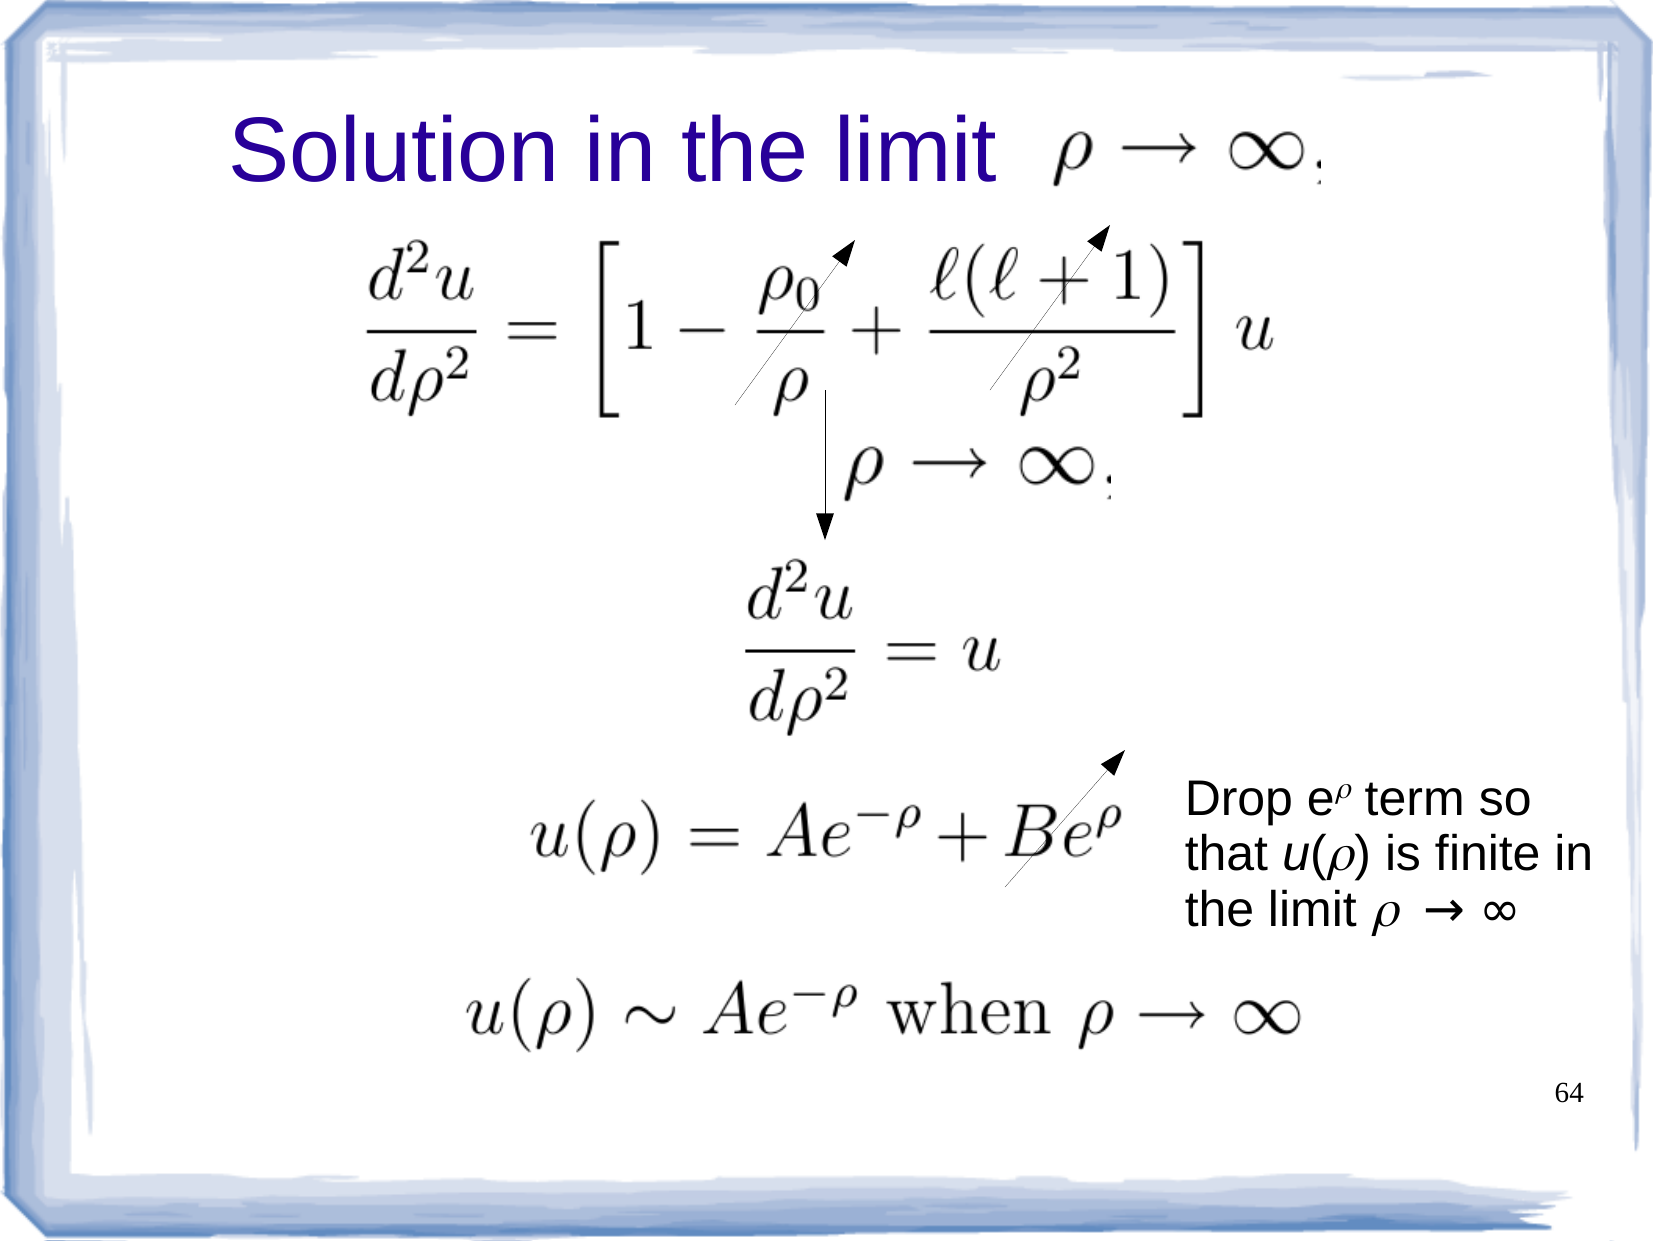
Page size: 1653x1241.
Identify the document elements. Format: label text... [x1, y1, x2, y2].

title Solution in the limit [82, 49, 1171, 253]
text_box Drop er term so that u(r) is finite in the limit r → ∞ [1170, 762, 1621, 946]
picture [0, 0, 1653, 1241]
